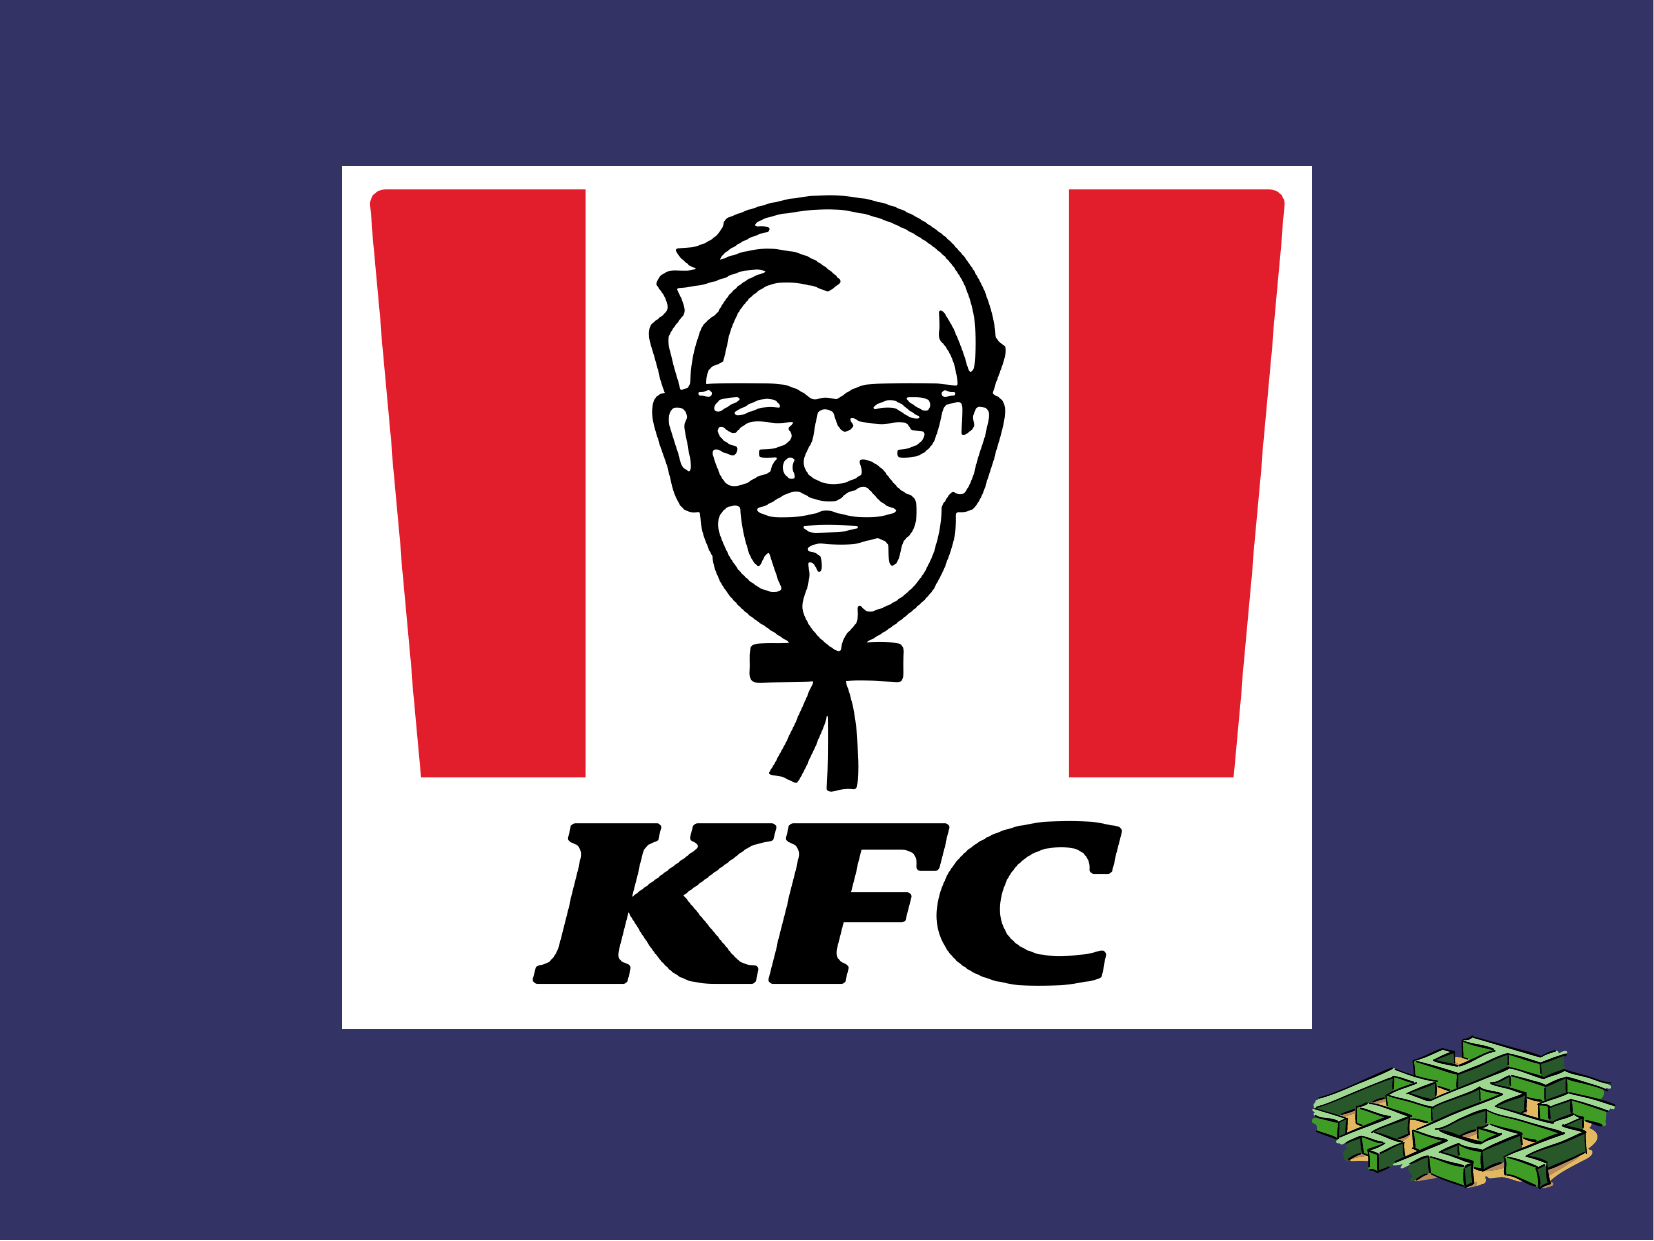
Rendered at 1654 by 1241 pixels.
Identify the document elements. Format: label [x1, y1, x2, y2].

picture [342, 166, 1312, 1030]
